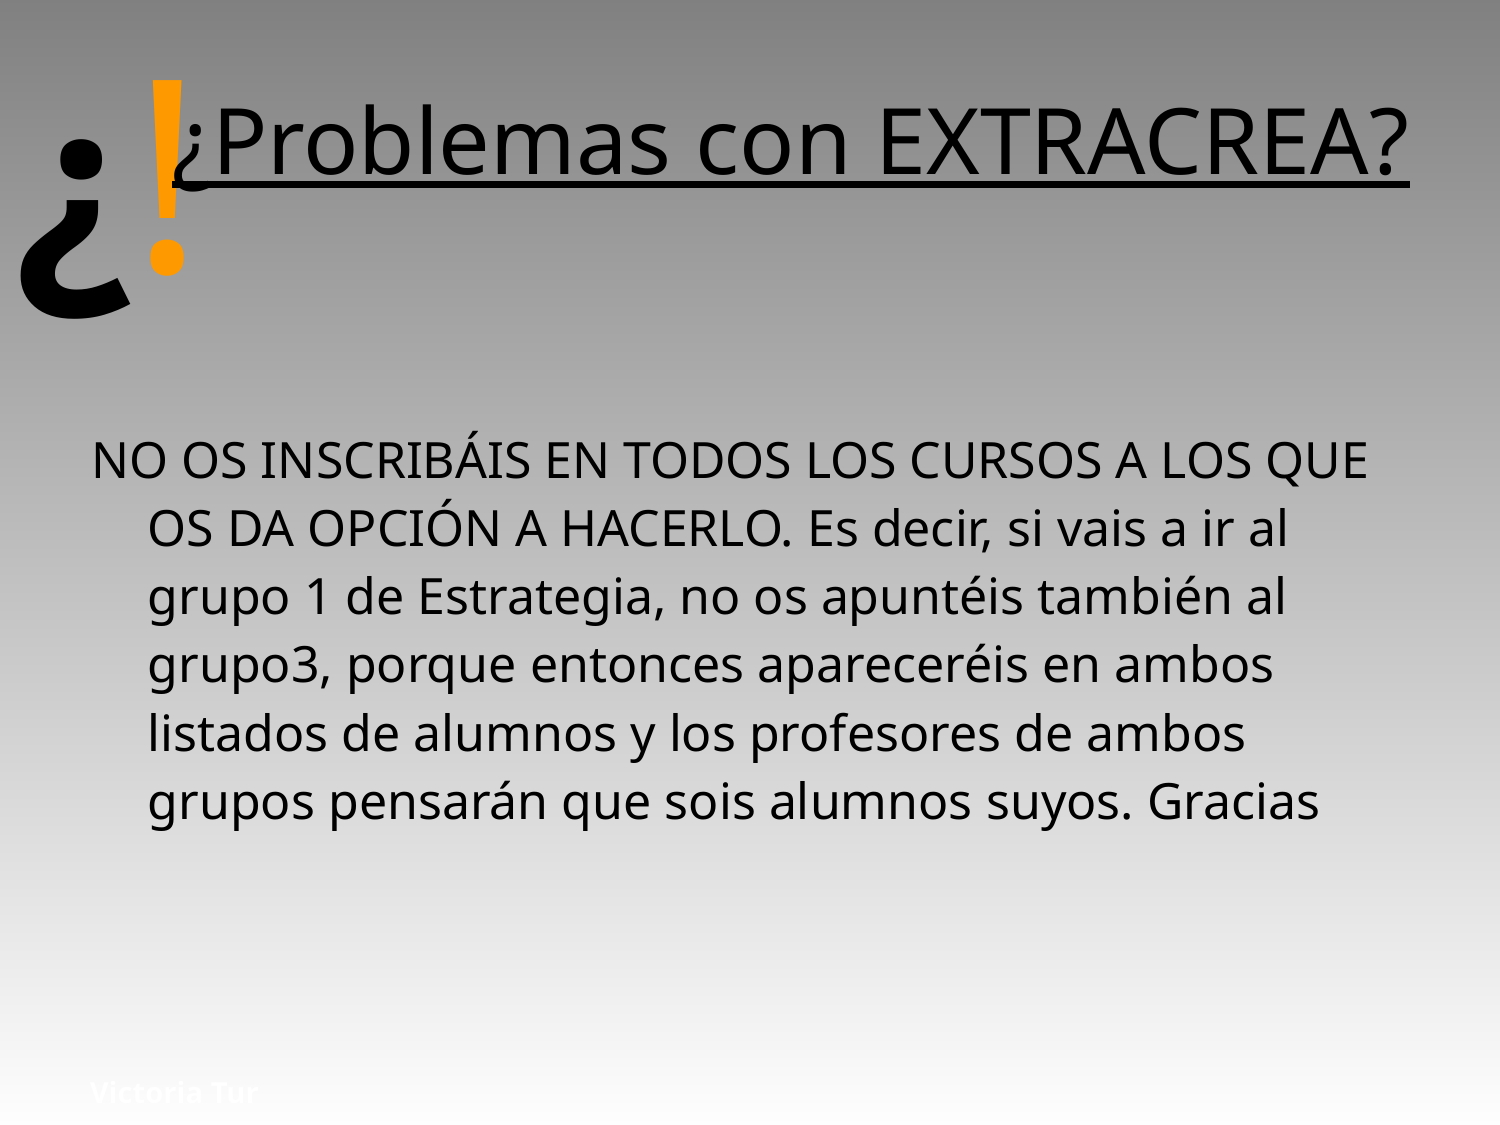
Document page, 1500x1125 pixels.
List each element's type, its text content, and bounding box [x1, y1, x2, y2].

title ¿Problemas con EXTRACREA? [75, 45, 1426, 233]
list NO OS INSCRIBÁIS EN TODOS LOS CURSOS A LOS QUE OS DA OPCIÓN A HACERLO. Es decir, si vais a ir al grupo 1 de Estrategia, no os apuntéis también al grupo3, porque entonces apareceréis en ambos listados de alumnos y los profesores de ambos grupos pensarán que sois alumnos suyos. Gracias [76, 255, 1427, 998]
